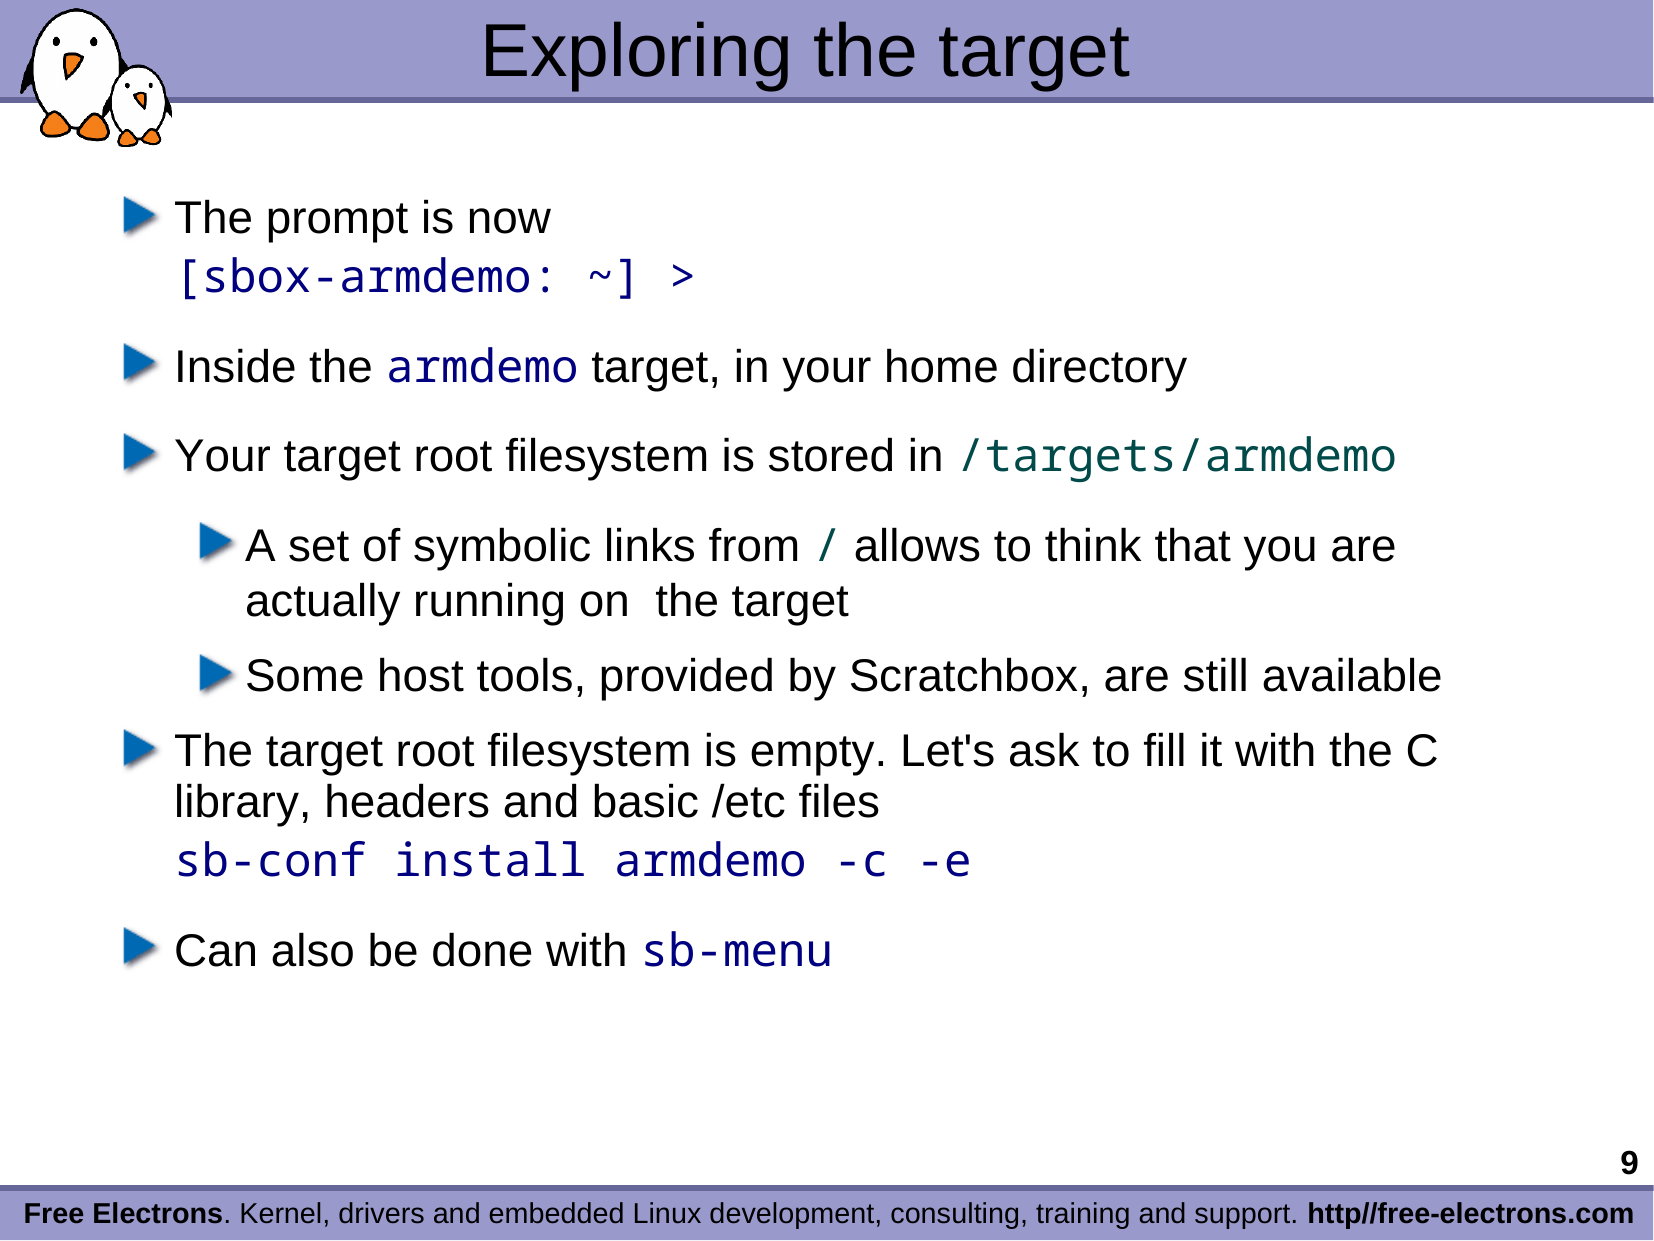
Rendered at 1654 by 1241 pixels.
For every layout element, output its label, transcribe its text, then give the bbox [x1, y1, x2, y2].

title Exploring the target [60, 0, 1551, 101]
picture [20, 8, 172, 147]
list The prompt is now [sbox-armdemo: ~] > Inside the armdemo target, in your home directory Your target root filesystem is stored in /targets/armdemo A set of symbolic links from / allows to think that you are actually running on the target Some host tools, provided by Scratchbox, are still available The target root filesystem is empty. Let's ask to fill it with the C library, headers and basic /etc files sb-conf install armdemo -c -e Can also be done with sb-menu [103, 192, 1516, 1042]
